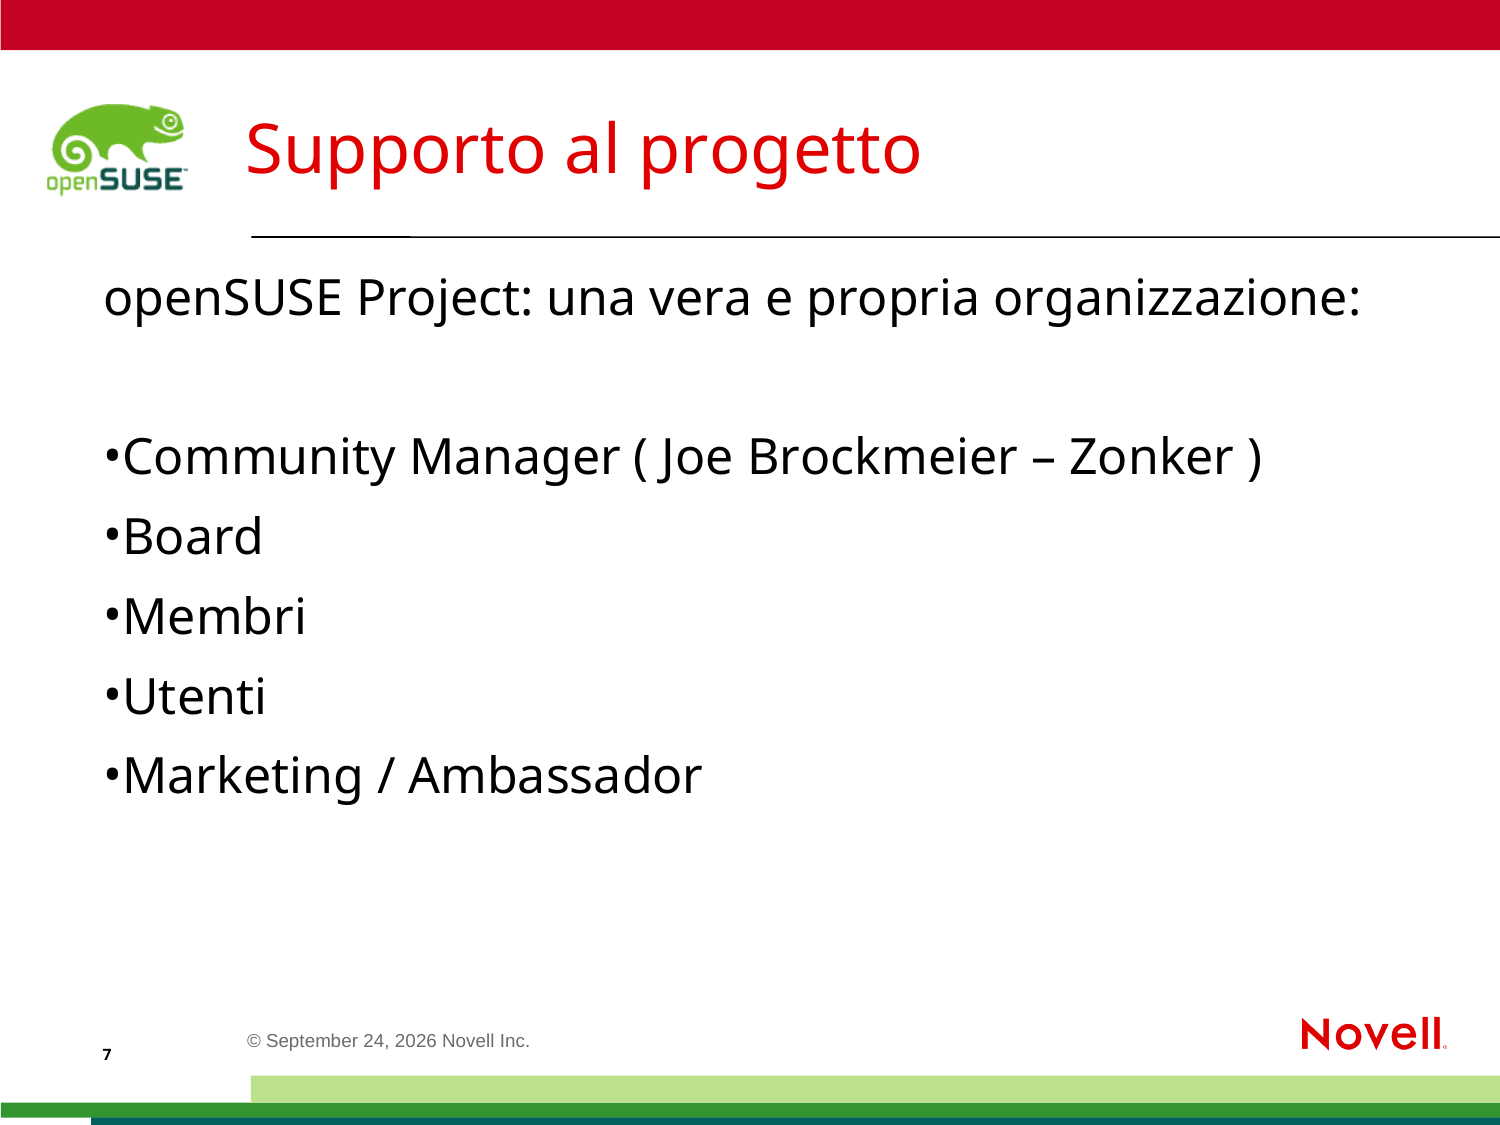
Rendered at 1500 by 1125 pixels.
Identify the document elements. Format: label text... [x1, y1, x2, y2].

picture [1295, 1011, 1453, 1056]
title Supporto al progetto [245, 68, 1408, 231]
list openSUSE Project: una vera e propria organizzazione: Community Manager ( Joe Brockmeier – Zonker ) Board Membri Utenti Marketing / Ambassador [103, 262, 1385, 972]
picture [47, 104, 188, 197]
